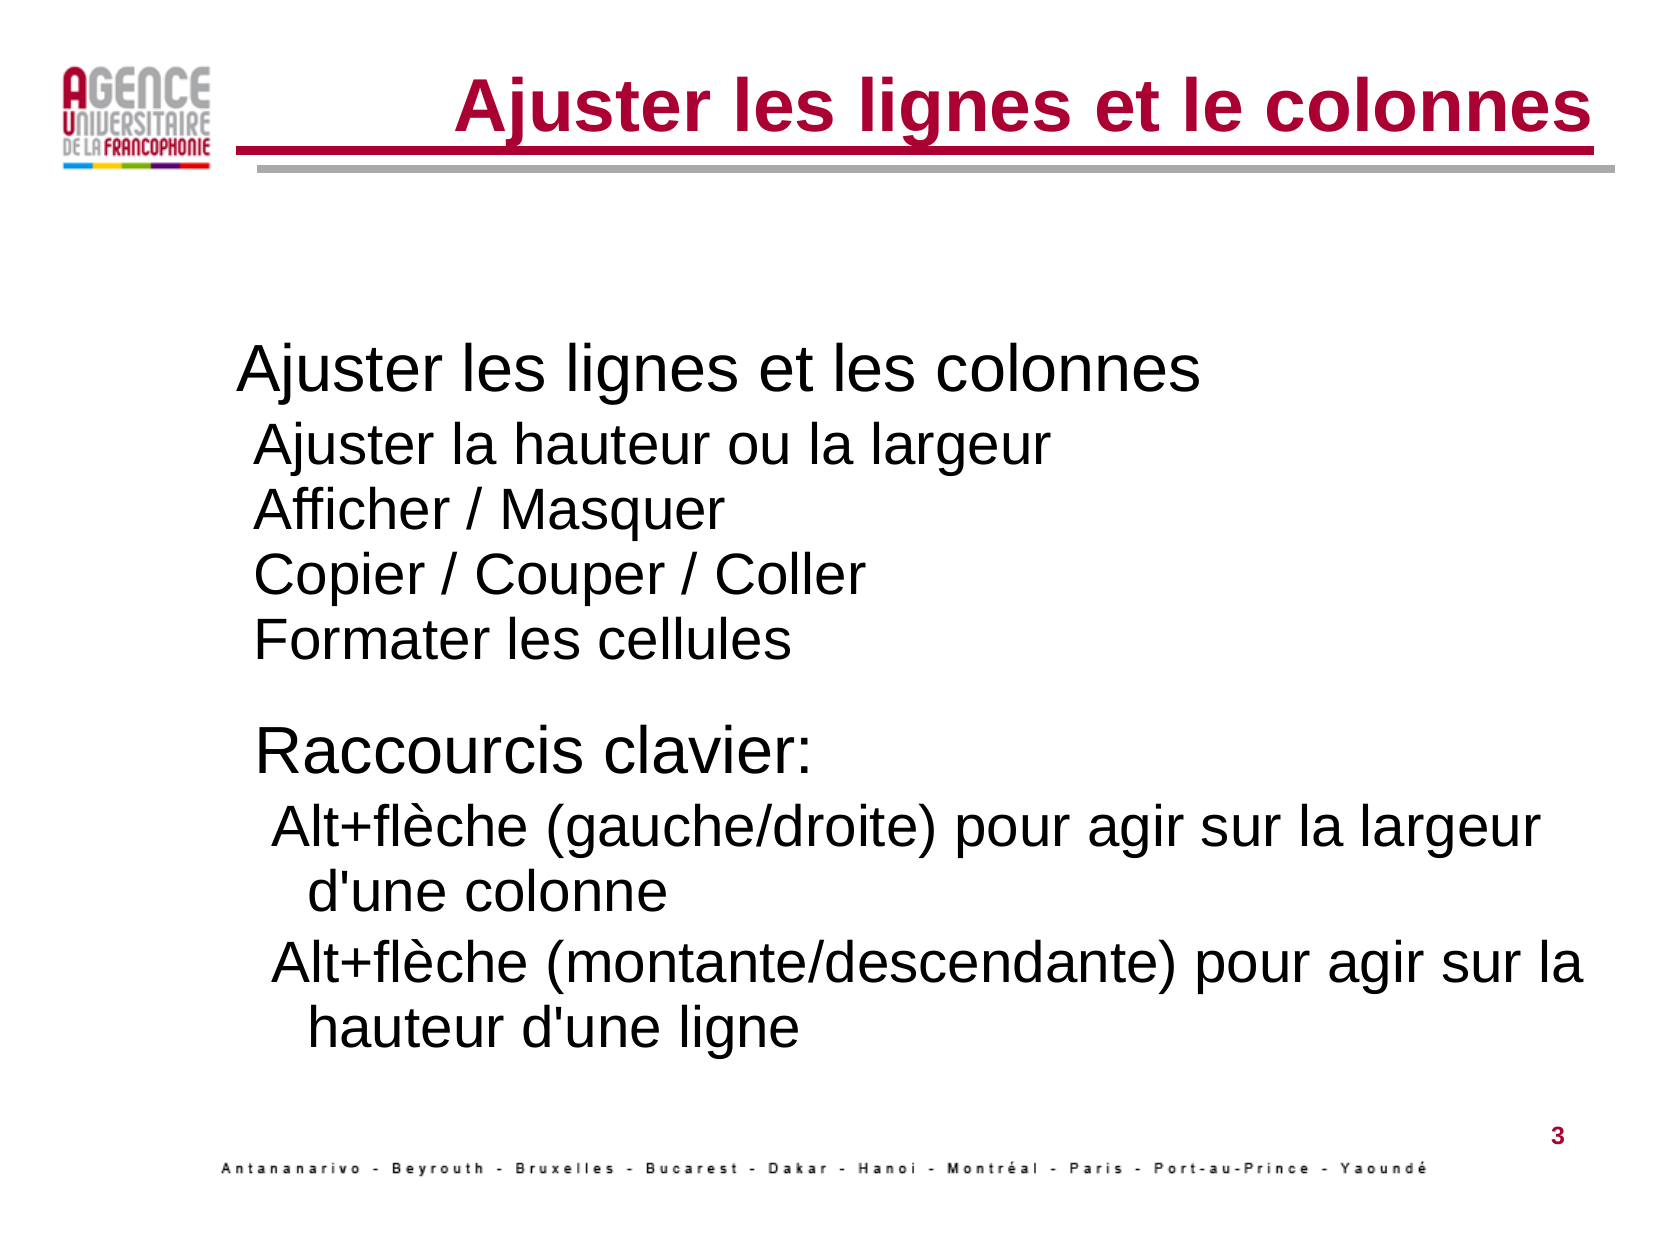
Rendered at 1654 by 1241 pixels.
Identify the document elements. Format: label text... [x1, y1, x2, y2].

subtitle Ajuster les lignes et les colonnes Ajuster la hauteur ou la largeur Afficher / Masquer Copier / Couper / Coller Formater les cellules Raccourcis clavier: Alt+flèche (gauche/droite) pour agir sur la largeur d'une colonne Alt+flèche (montante/descendante) pour agir sur la hauteur d'une ligne [236, 248, 1595, 1142]
title Ajuster les lignes et le colonnes [236, 63, 1595, 148]
picture [29, 29, 1625, 1241]
